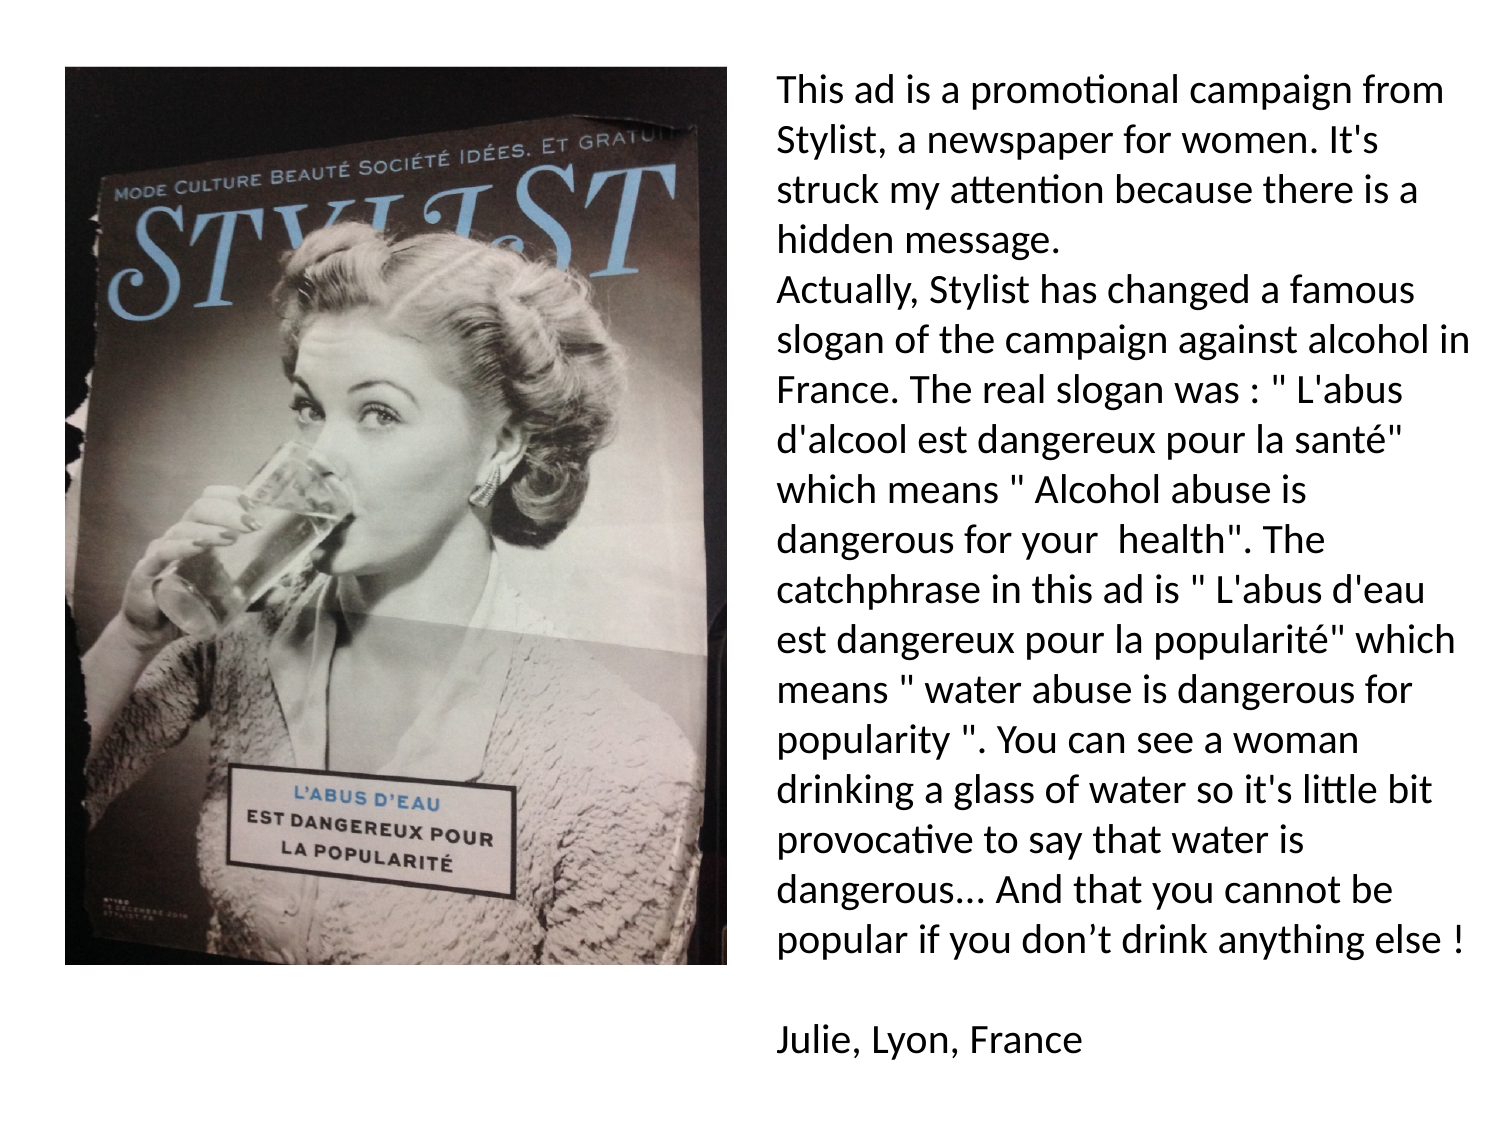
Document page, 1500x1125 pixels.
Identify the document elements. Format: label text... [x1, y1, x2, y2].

picture [64, 66, 727, 965]
text_box This ad is a promotional campaign from Stylist, a newspaper for women. It's struck my attention because there is a hidden message. Actually, Stylist has changed a famous slogan of the campaign against alcohol in France. The real slogan was : " L'abus d'alcool est dangereux pour la santé" which means " Alcohol abuse is dangerous for your health". The catchphrase in this ad is " L'abus d'eau est dangereux pour la popularité" which means " water abuse is dangerous for popularity ". You can see a woman drinking a glass of water so it's little bit provocative to say that water is dangerous... And that you cannot be popular if you don’t drink anything else ! Julie, Lyon, France [761, 54, 1500, 1115]
